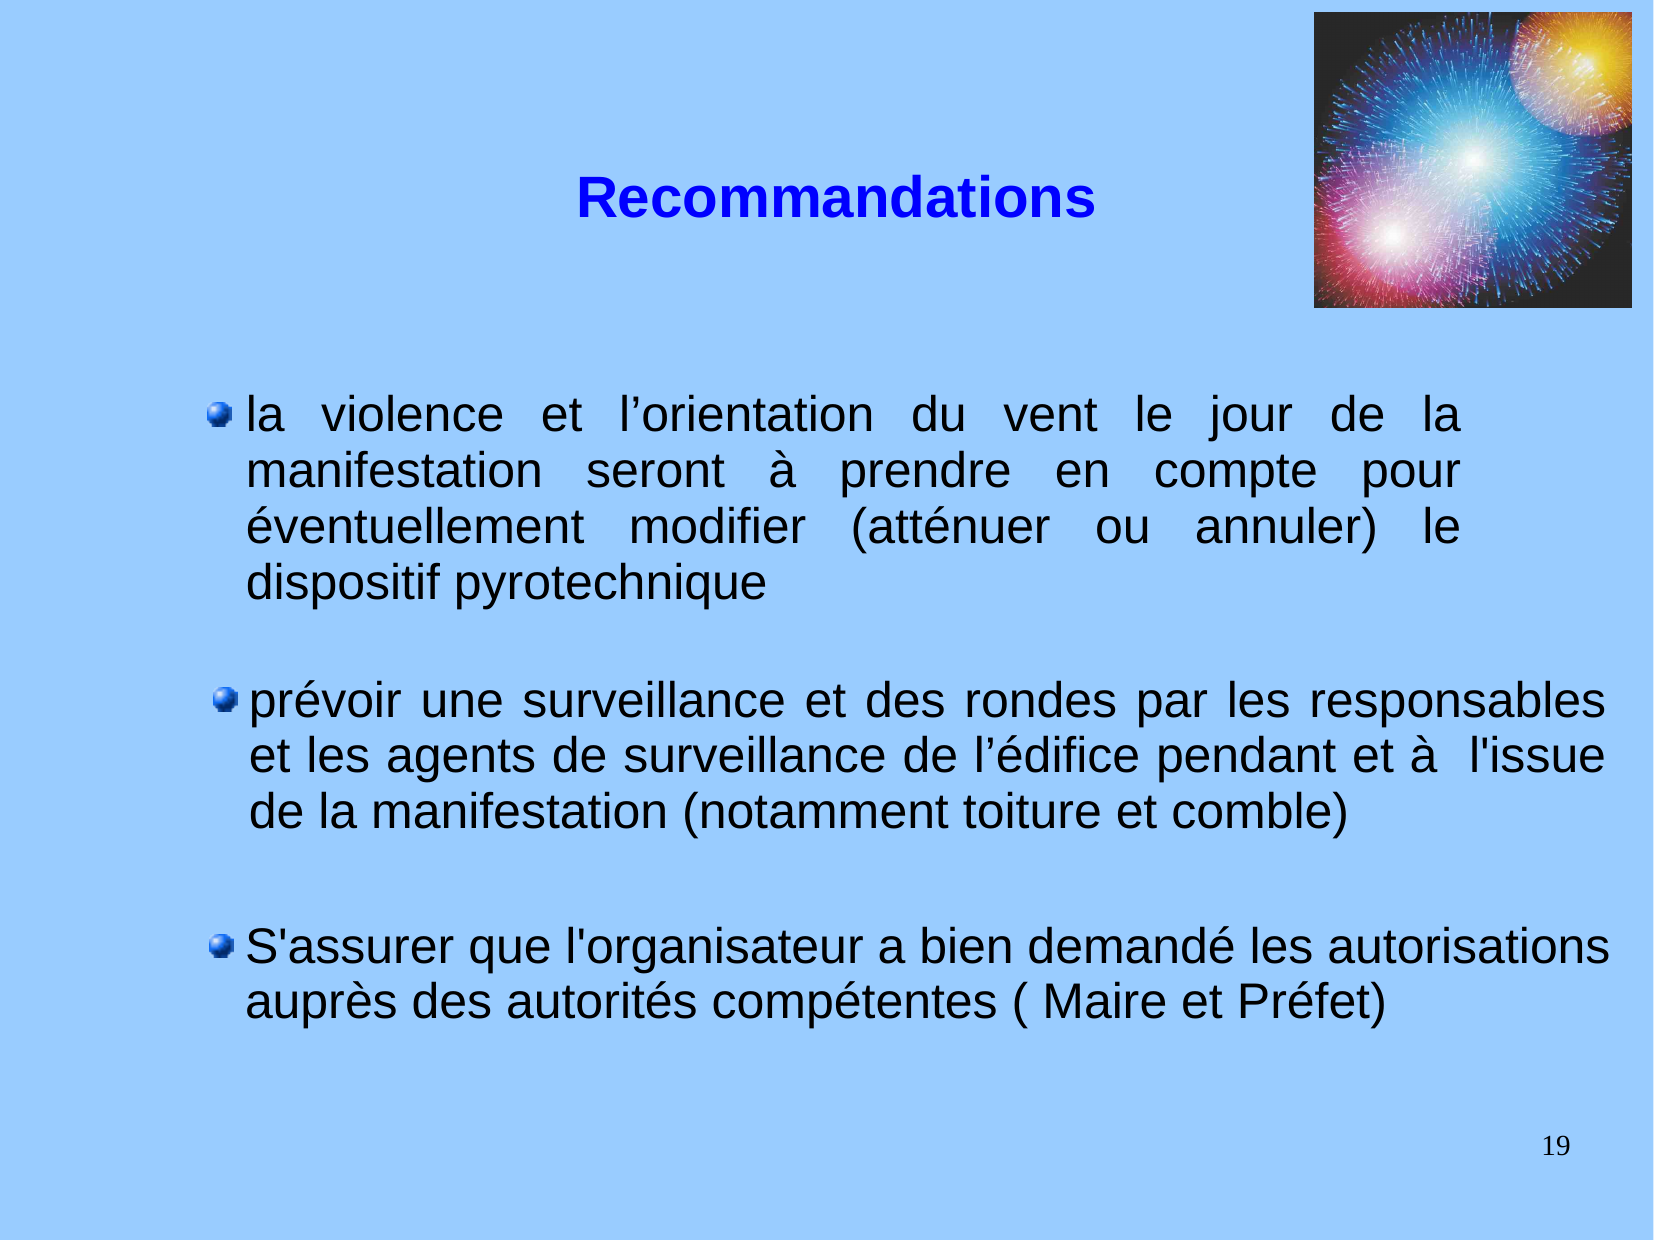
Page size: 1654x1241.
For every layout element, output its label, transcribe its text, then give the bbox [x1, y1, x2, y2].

text_box S'assurer que l'organisateur a bien demandé les autorisations auprès des autorités compétentes ( Maire et Préfet) [194, 910, 1627, 1037]
text_box prévoir une surveillance et des rondes par les responsables et les agents de surveillance de l’édifice pendant et à l'issue de la manifestation (notamment toiture et comble) [198, 664, 1622, 880]
picture [1314, 12, 1632, 308]
text_box la violence et l’orientation du vent le jour de la manifestation seront à prendre en compte pour éventuellement modifier (atténuer ou annuler) le dispositif pyrotechnique [192, 379, 1477, 727]
title Recommandations [122, 151, 1530, 238]
